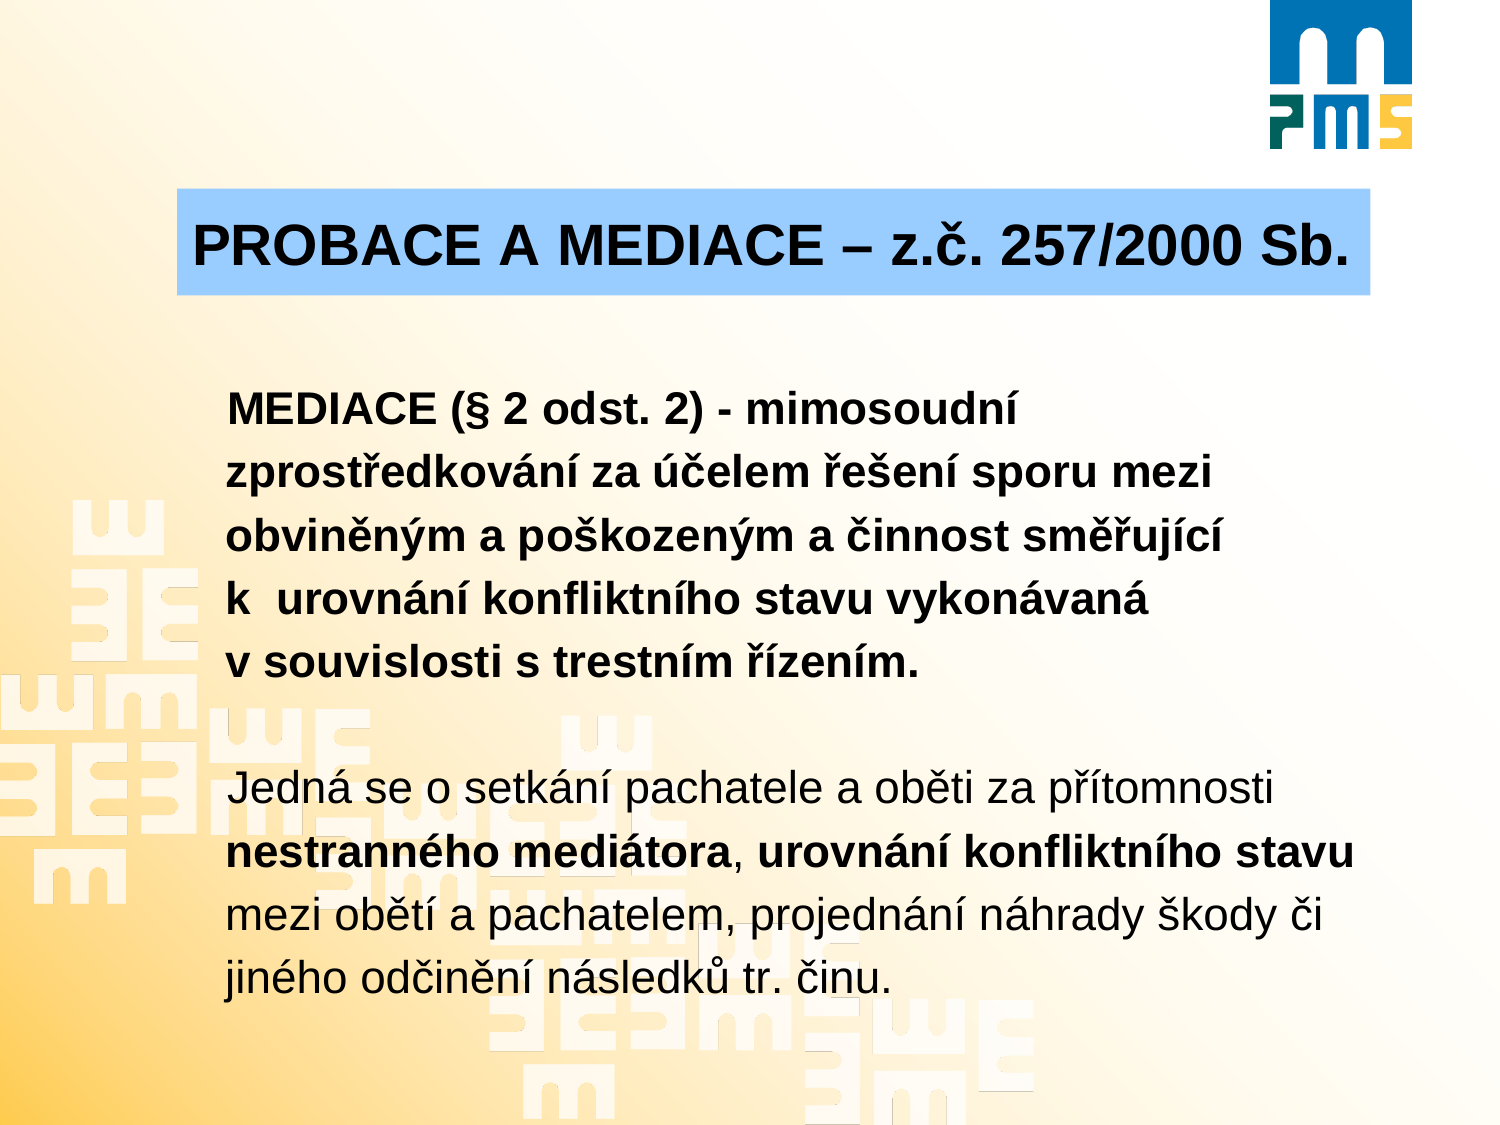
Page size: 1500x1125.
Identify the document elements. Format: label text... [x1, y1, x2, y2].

text_box MEDIACE (§ 2 odst. 2) - mimosoudní zprostředkování za účelem řešení sporu mezi obviněným a poškozeným a činnost směřující k urovnání konfliktního stavu vykonávaná v souvislosti s trestním řízením. Jedná se o setkání pachatele a oběti za přítomnosti nestranného mediátora, urovnání konfliktního stavu mezi obětí a pachatelem, projednání náhrady škody či jiného odčinění následků tr. činu. [88, 338, 1377, 1059]
title PROBACE A MEDIACE – z.č. 257/2000 Sb. [177, 188, 1371, 296]
picture [0, 0, 1500, 1125]
